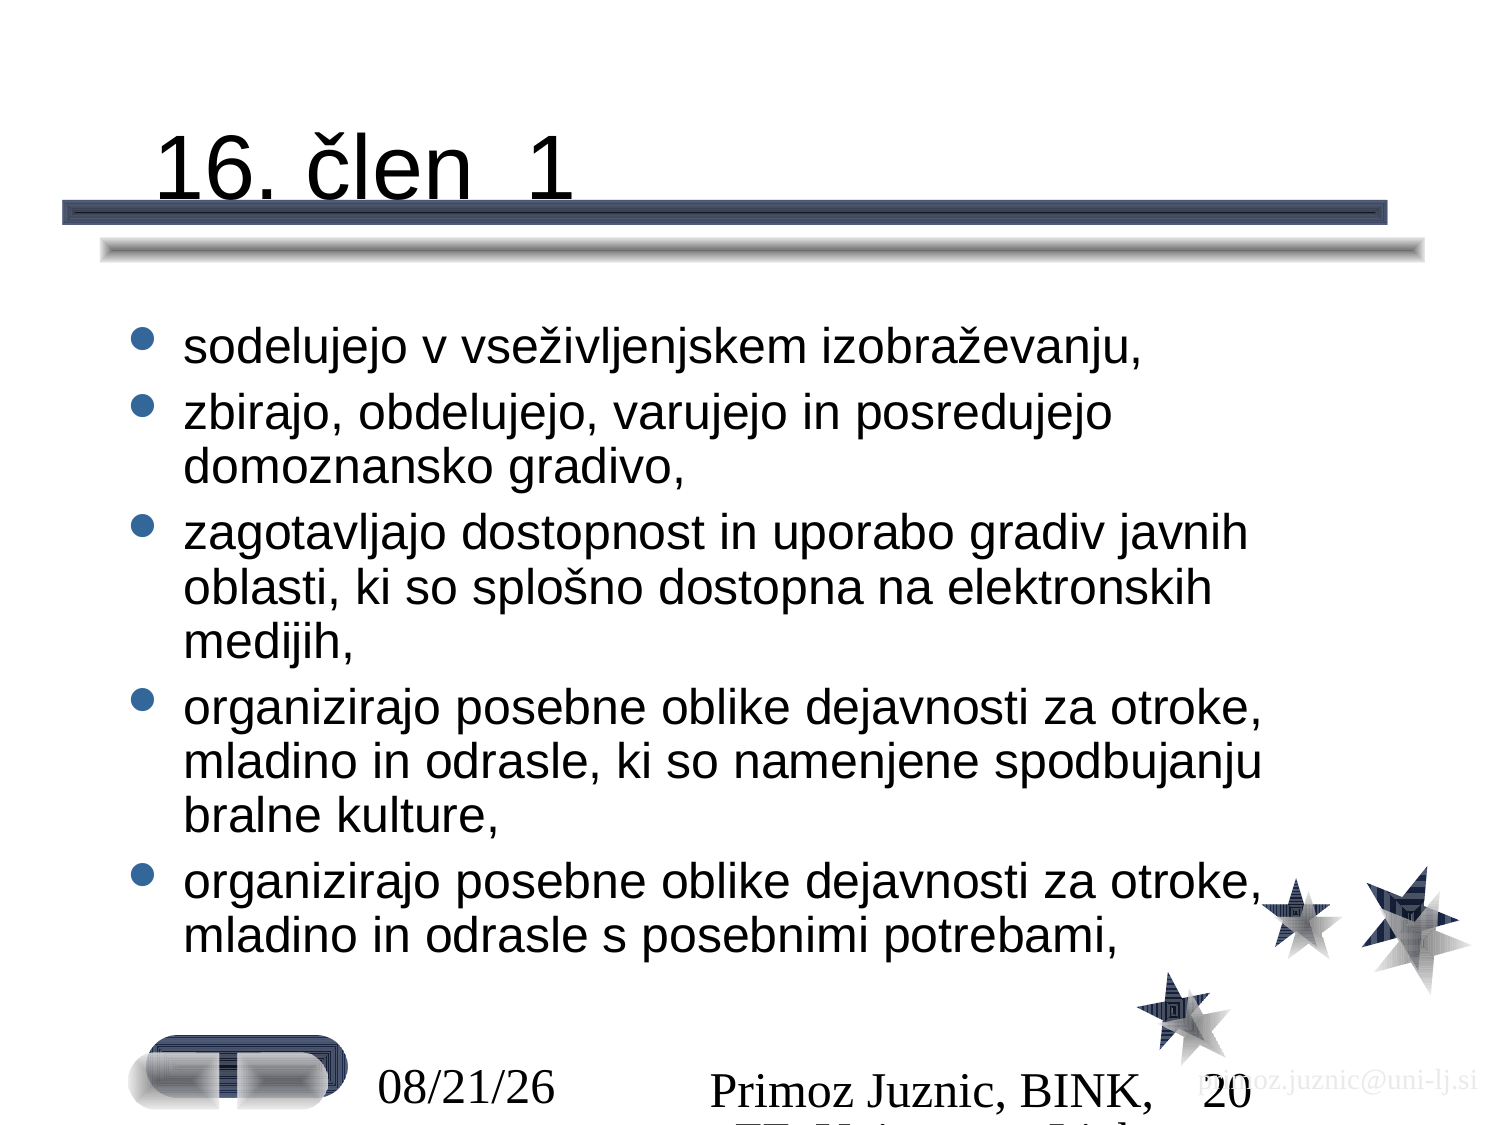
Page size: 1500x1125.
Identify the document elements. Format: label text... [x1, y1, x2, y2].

title 16. člen 1 [112, 37, 1388, 225]
list sodelujejo v vseživljenjskem izobraževanju, zbirajo, obdelujejo, varujejo in posredujejo domoznansko gradivo, zagotavljajo dostopnost in uporabo gradiv javnih oblasti, ki so splošno dostopna na elektronskih medijih, organizirajo posebne oblike dejavnosti za otroke, mladino in odrasle, ki so namenjene spodbujanju bralne kulture, organizirajo posebne oblike dejavnosti za otroke, mladino in odrasle s posebnimi potrebami, [112, 312, 1388, 988]
